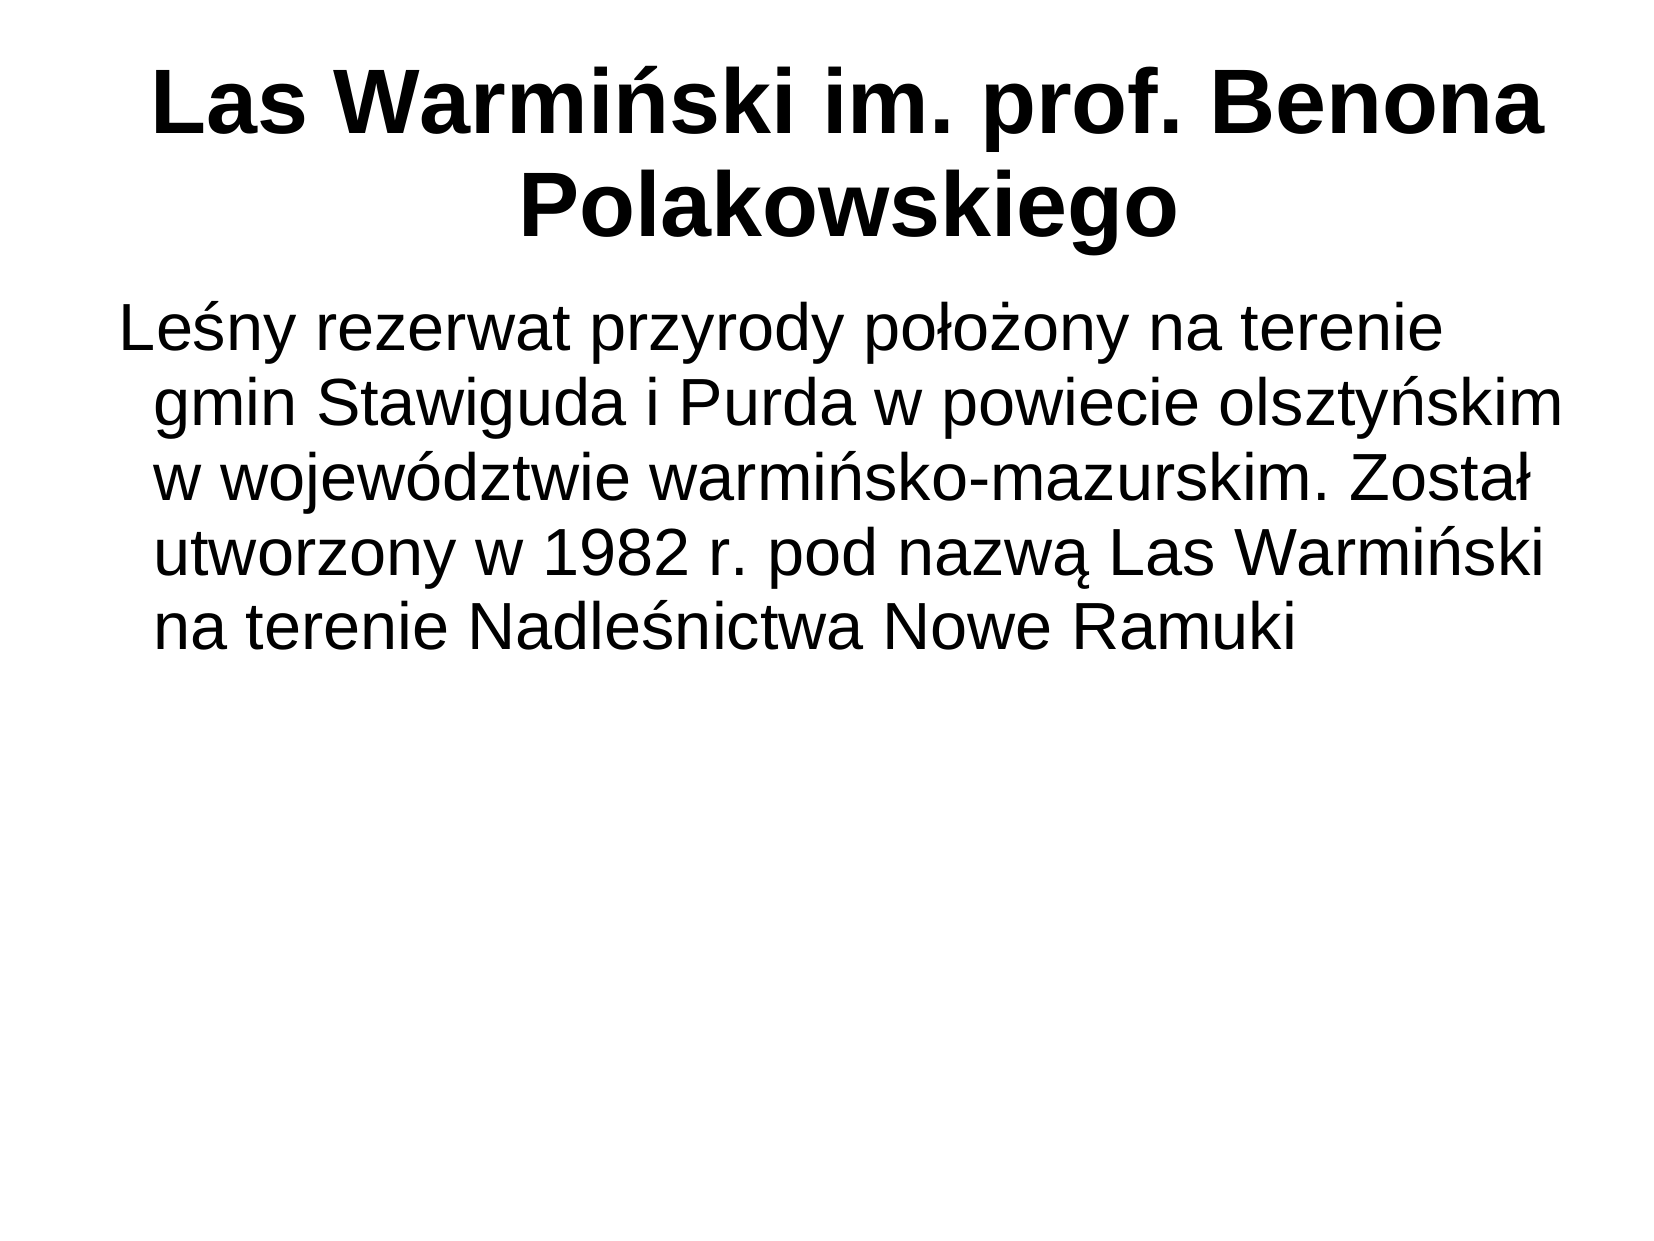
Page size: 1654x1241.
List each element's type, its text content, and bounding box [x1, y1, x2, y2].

list Leśny rezerwat przyrody położony na terenie gmin Stawiguda i Purda w powiecie olsztyńskim w województwie warmińsko-mazurskim. Został utworzony w 1982 r. pod nazwą Las Warmiński na terenie Nadleśnictwa Nowe Ramuki [82, 290, 1571, 1094]
title Las Warmiński im. prof. Benona Polakowskiego [82, 50, 1571, 256]
